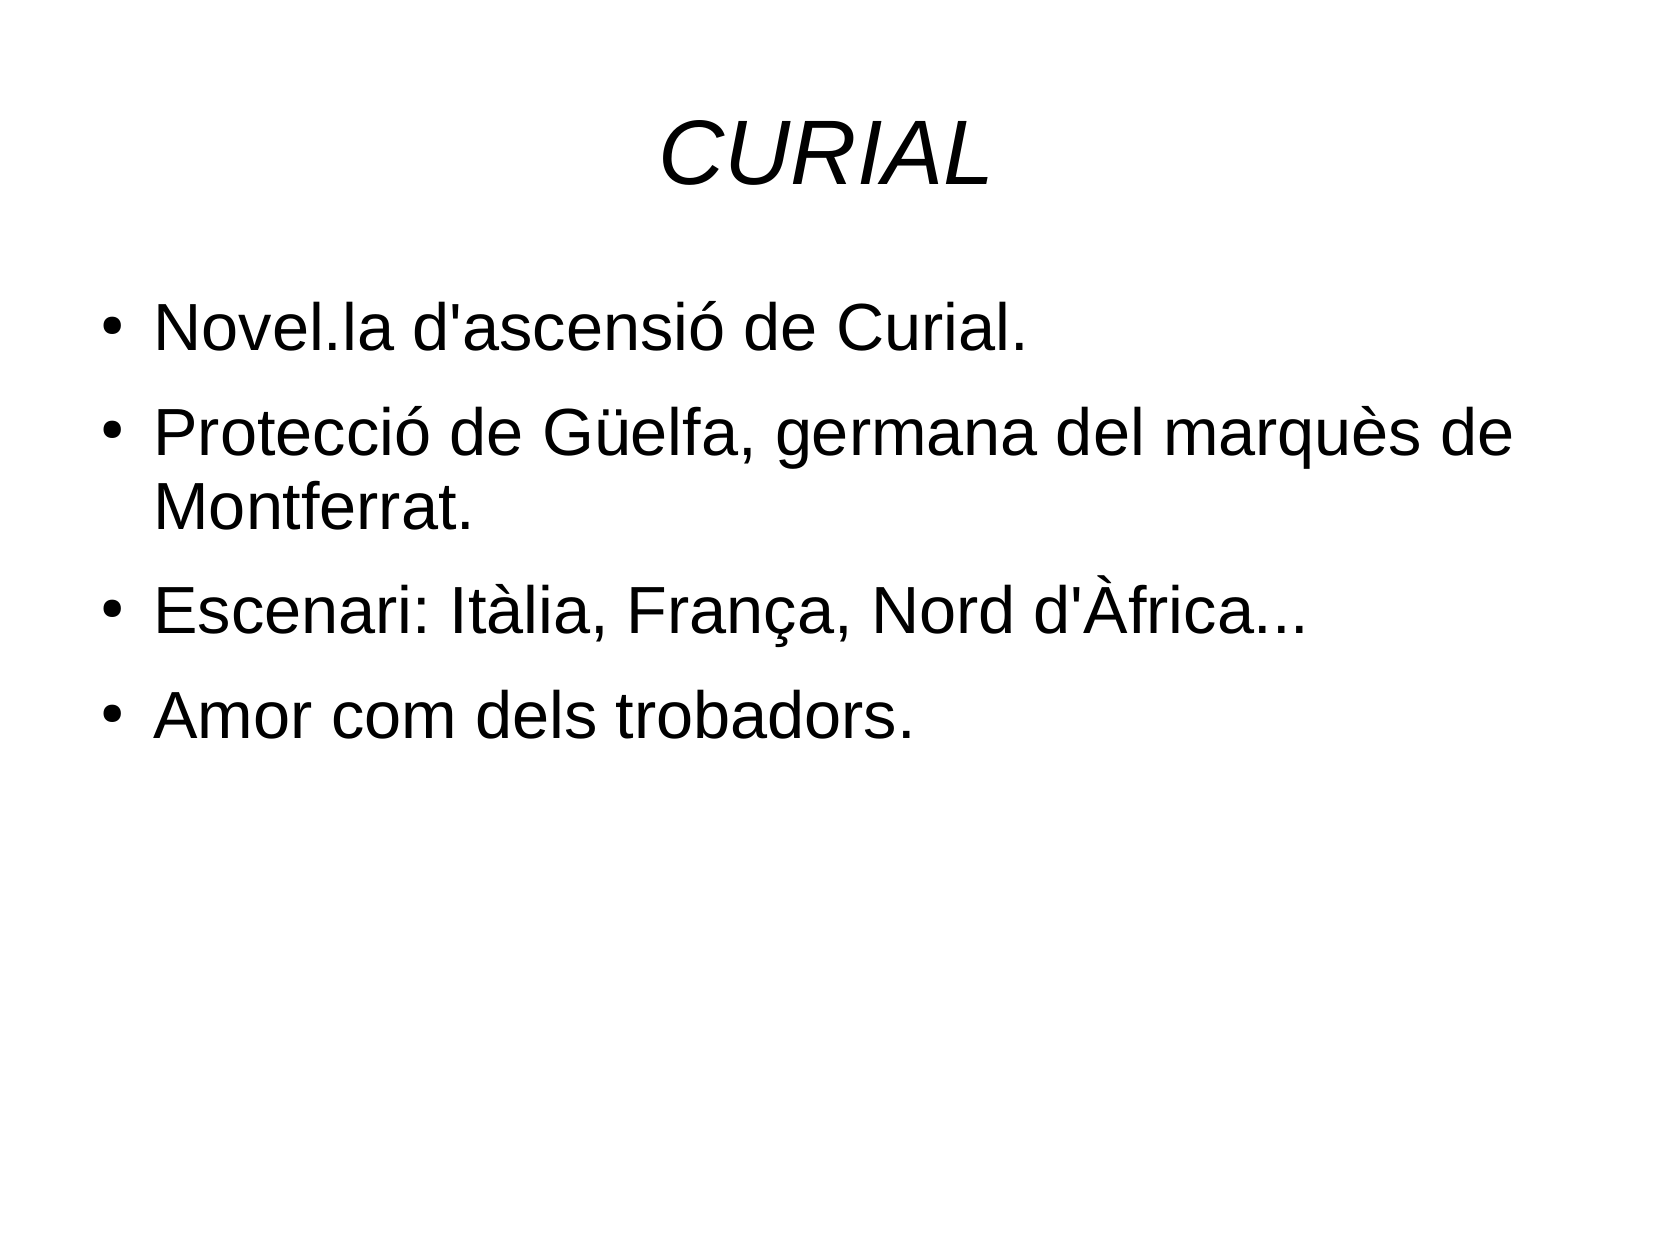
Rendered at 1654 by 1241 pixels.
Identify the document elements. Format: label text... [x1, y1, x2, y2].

title CURIAL [82, 49, 1571, 257]
list Novel.la d'ascensió de Curial. Protecció de Güelfa, germana del marquès de Montferrat. Escenari: Itàlia, França, Nord d'Àfrica... Amor com dels trobadors. [82, 290, 1571, 1109]
